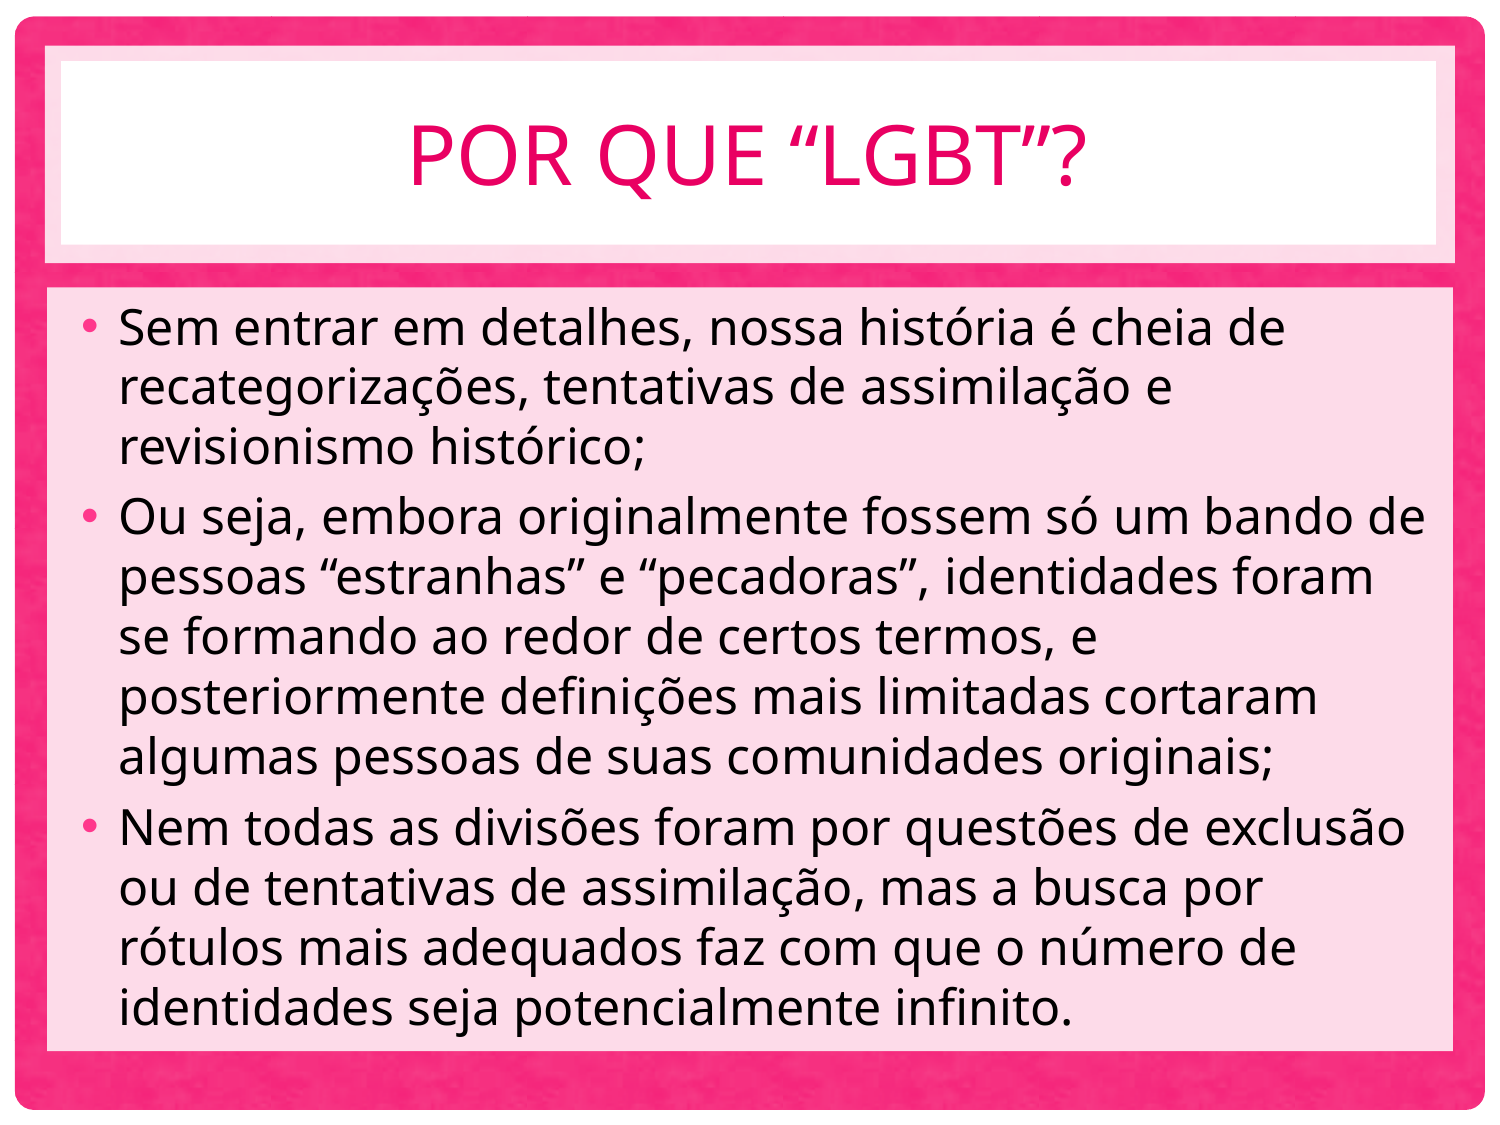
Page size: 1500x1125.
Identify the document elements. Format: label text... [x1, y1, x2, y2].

picture [14, 16, 1485, 1110]
list Sem entrar em detalhes, nossa história é cheia de recategorizações, tentativas de assimilação e revisionismo histórico; Ou seja, embora originalmente fossem só um bando de pessoas “estranhas” e “pecadoras”, identidades foram se formando ao redor de certos termos, e posteriormente definições mais limitadas cortaram algumas pessoas de suas comunidades originais; Nem todas as divisões foram por questões de exclusão ou de tentativas de assimilação, mas a busca por rótulos mais adequados faz com que o número de identidades seja potencialmente infinito. [47, 287, 1453, 1052]
title Por que “LGBT”? [69, 66, 1425, 238]
